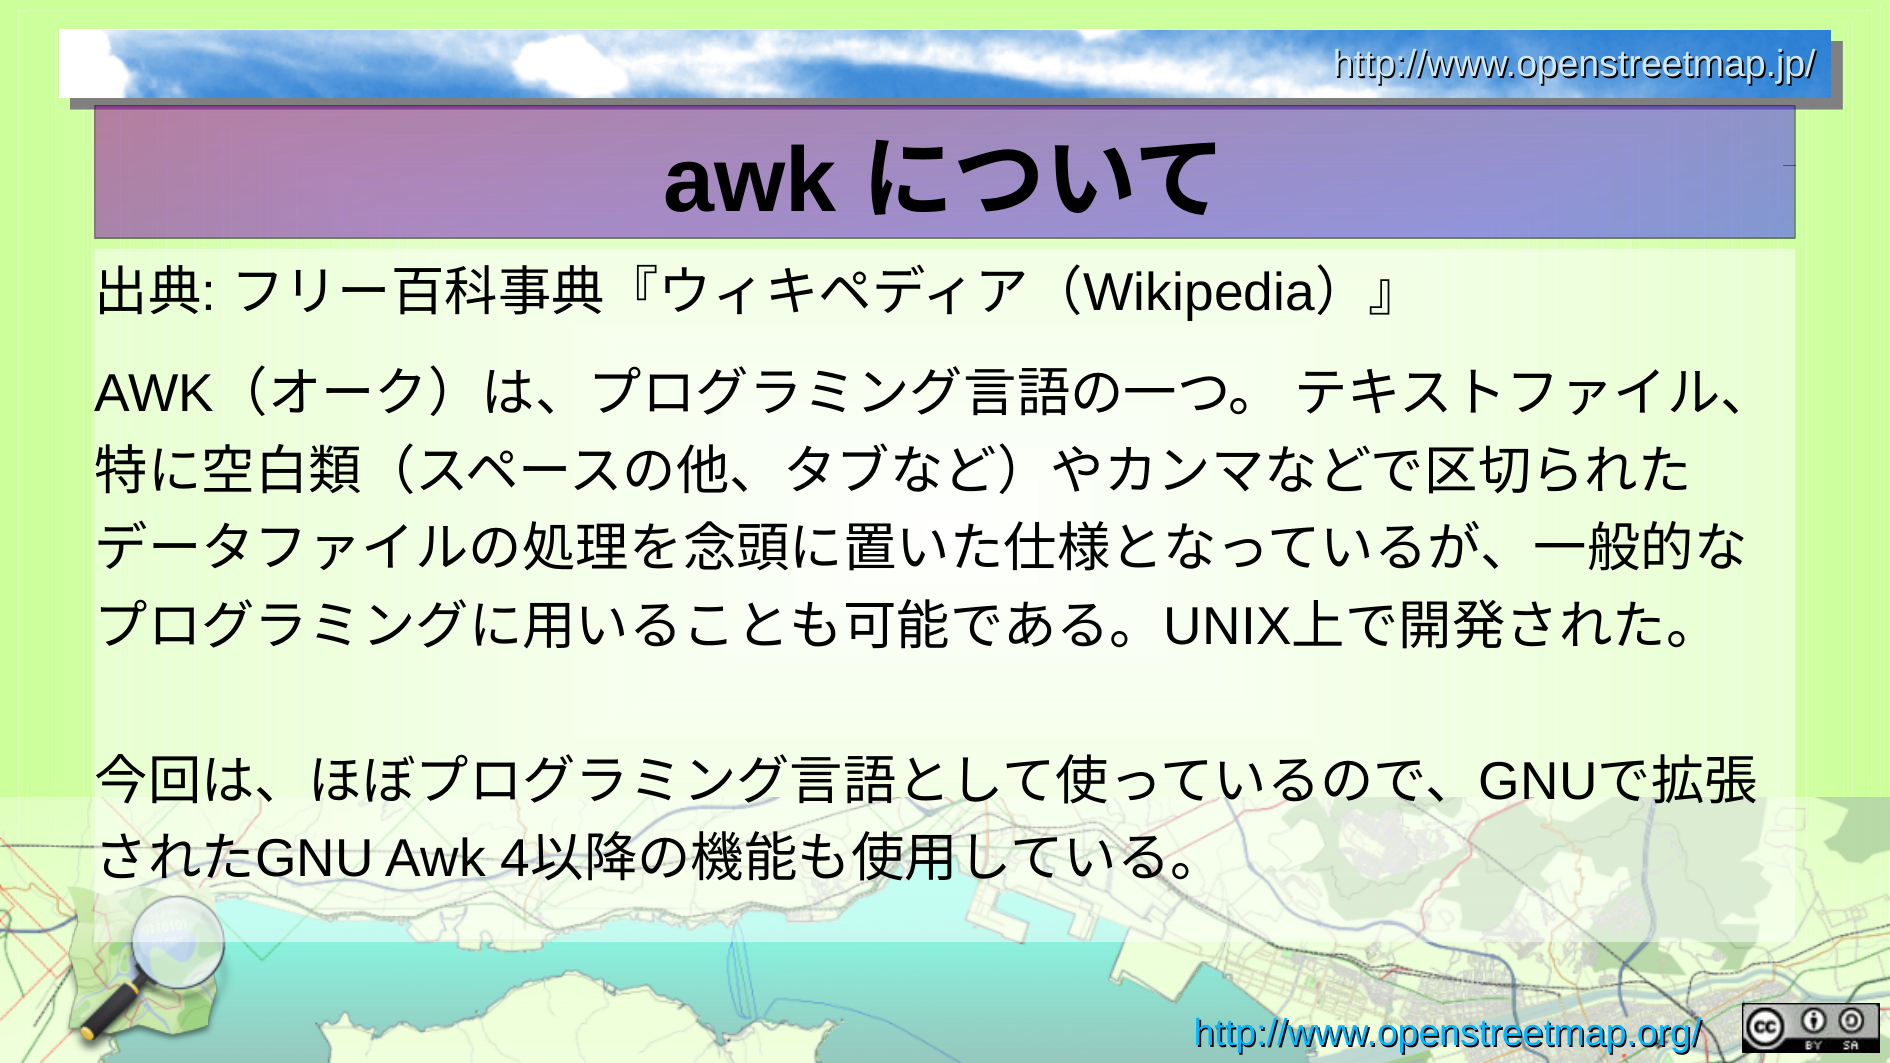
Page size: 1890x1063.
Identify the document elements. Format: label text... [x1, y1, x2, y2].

picture [59, 29, 1831, 98]
list 出典: フリー百科事典『ウィキペディア（Wikipedia）』 AWK（オーク）は、プログラミング言語の一つ。 テキストファイル、特に空白類（スペースの他、タブなど）やカンマなどで区切られたデータファイルの処理を念頭に置いた仕様となっているが、一般的なプログラミングに用いることも可能である。UNIX上で開発された。 今回は、ほぼプログラミング言語として使っているので、GNUで拡張されたGNU Awk 4以降の機能も使用している。 [94, 248, 1796, 943]
picture [0, 797, 1890, 1063]
title awk について [94, 112, 1796, 231]
